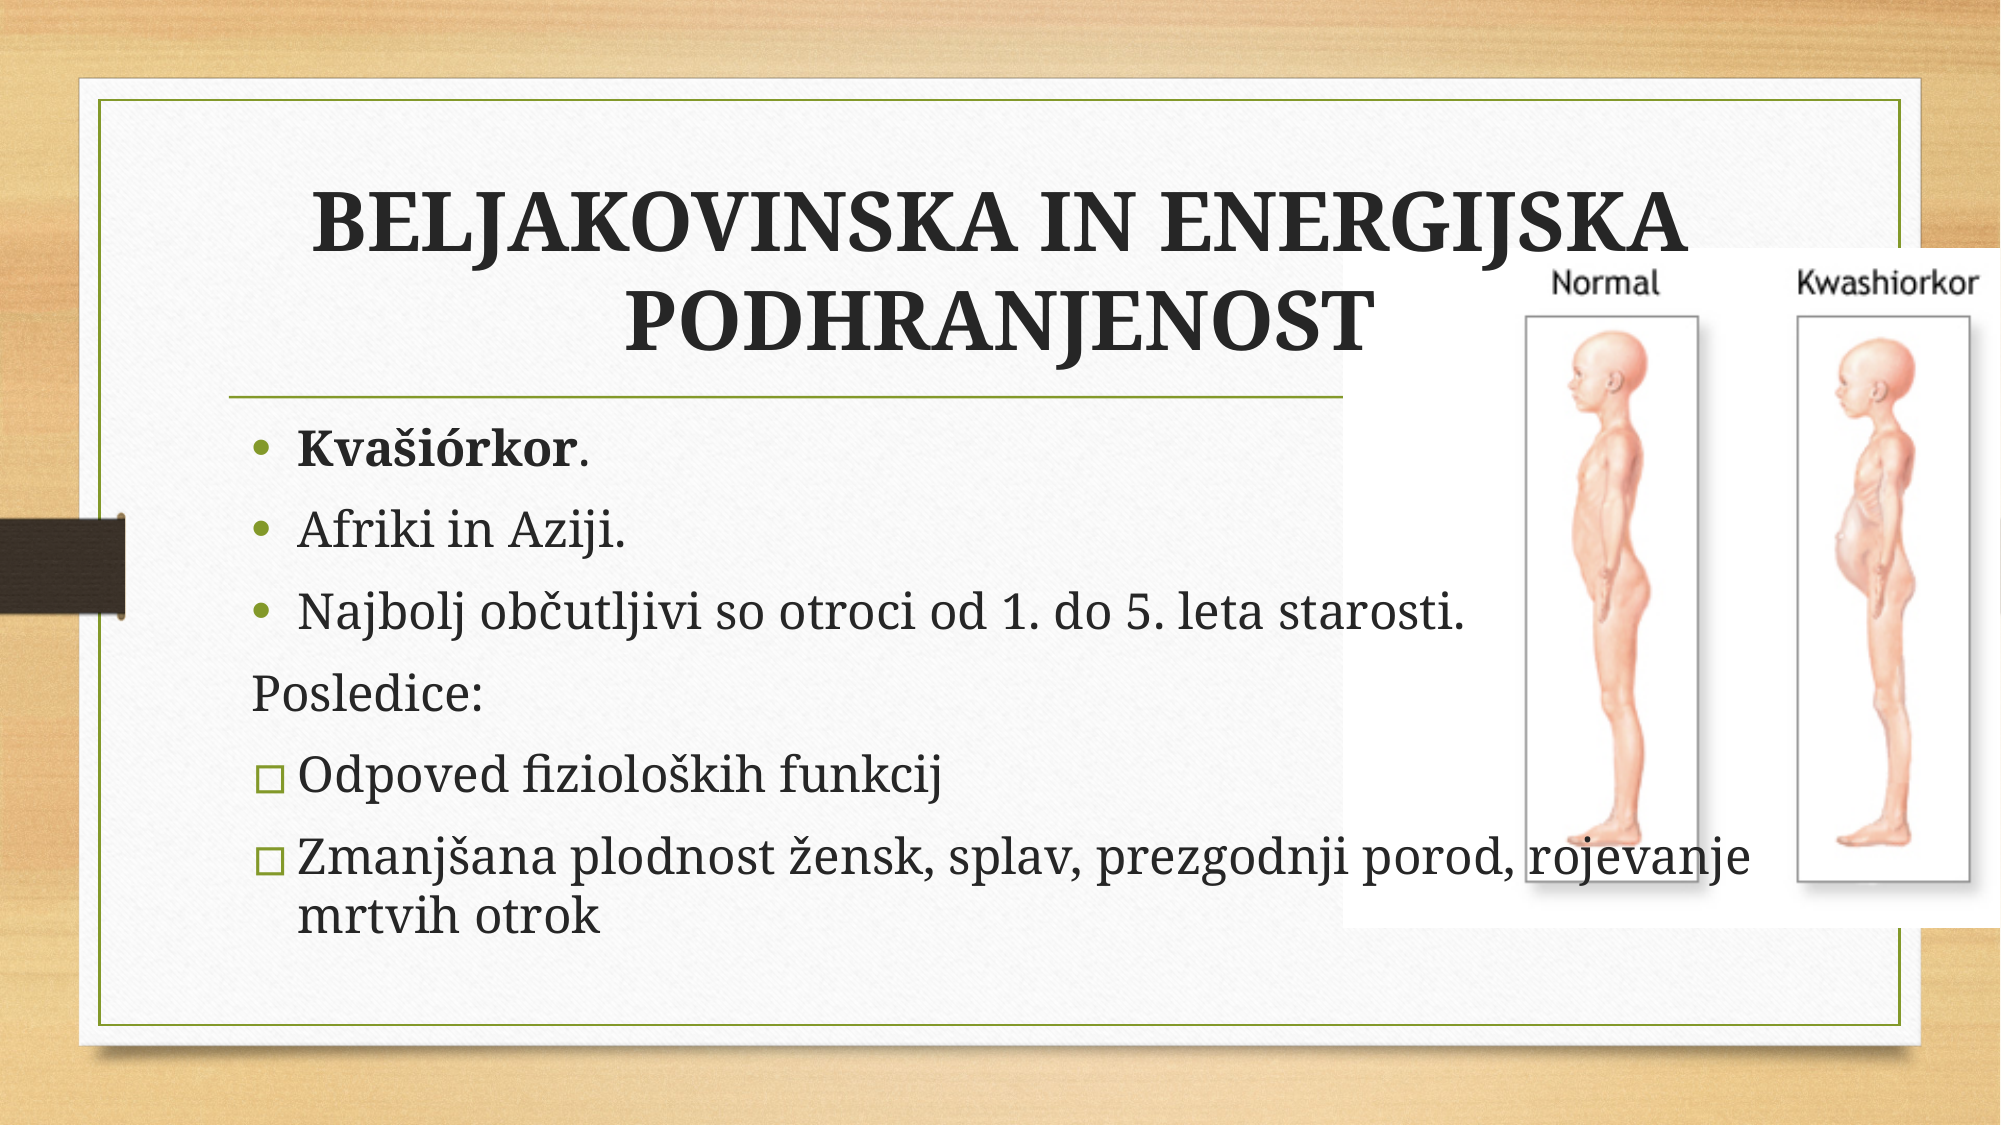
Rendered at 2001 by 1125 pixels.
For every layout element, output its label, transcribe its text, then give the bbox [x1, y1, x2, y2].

picture [0, 0, 2001, 1125]
title BELJAKOVINSKA IN ENERGIJSKA PODHRANJENOST [212, 161, 1788, 375]
list Kvašiórkor. Afriki in Aziji. Najbolj občutljivi so otroci od 1. do 5. leta starosti. Posledice: Odpoved fizioloških funkcij Zmanjšana plodnost žensk, splav, prezgodnji porod, rojevanje mrtvih otrok [236, 409, 1812, 954]
